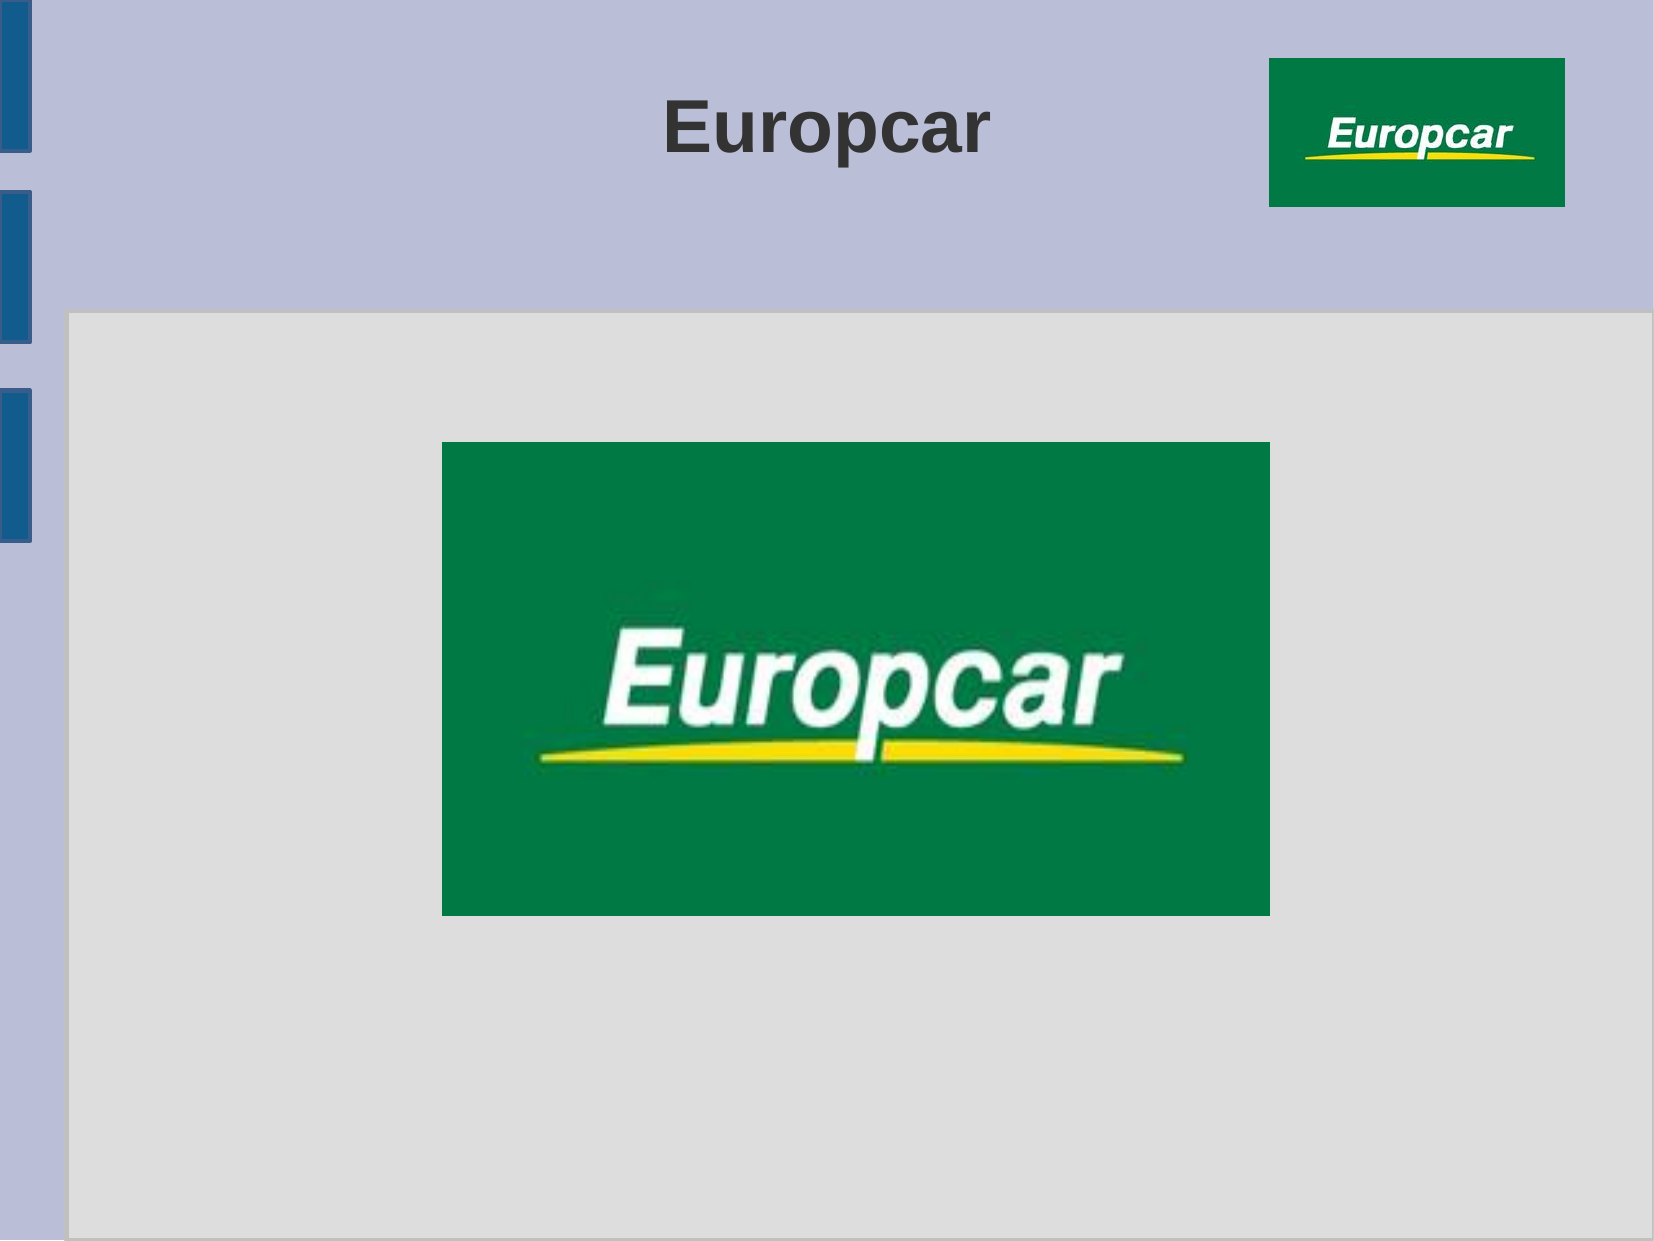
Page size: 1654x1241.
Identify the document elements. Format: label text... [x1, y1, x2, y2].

subtitle [178, 364, 1570, 1147]
picture [1269, 58, 1565, 207]
picture [442, 442, 1270, 916]
title Europcar [121, 77, 1534, 168]
